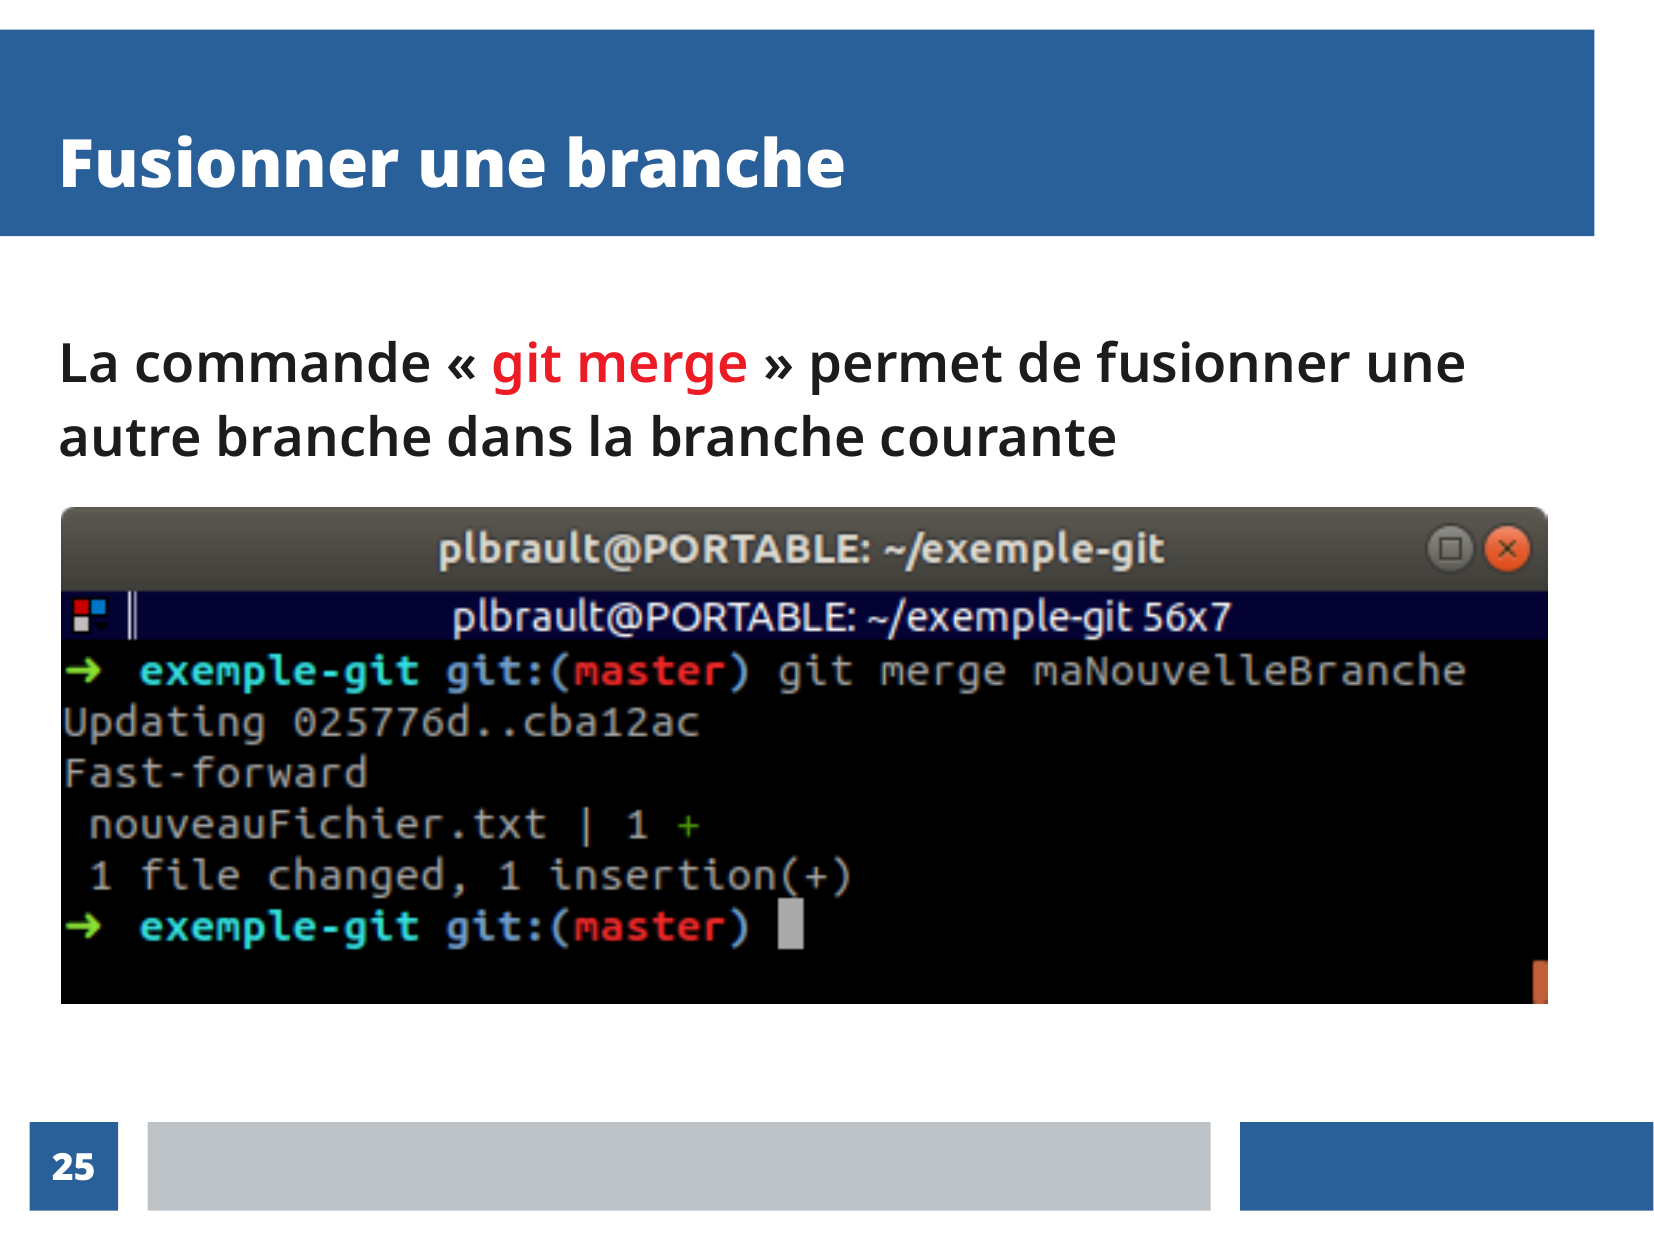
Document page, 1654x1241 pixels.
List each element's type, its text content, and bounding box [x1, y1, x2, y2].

list La commande « git merge » permet de fusionner une autre branche dans la branche courante [59, 324, 1565, 1093]
title Fusionner une branche [59, 59, 1595, 207]
picture [61, 507, 1548, 1004]
